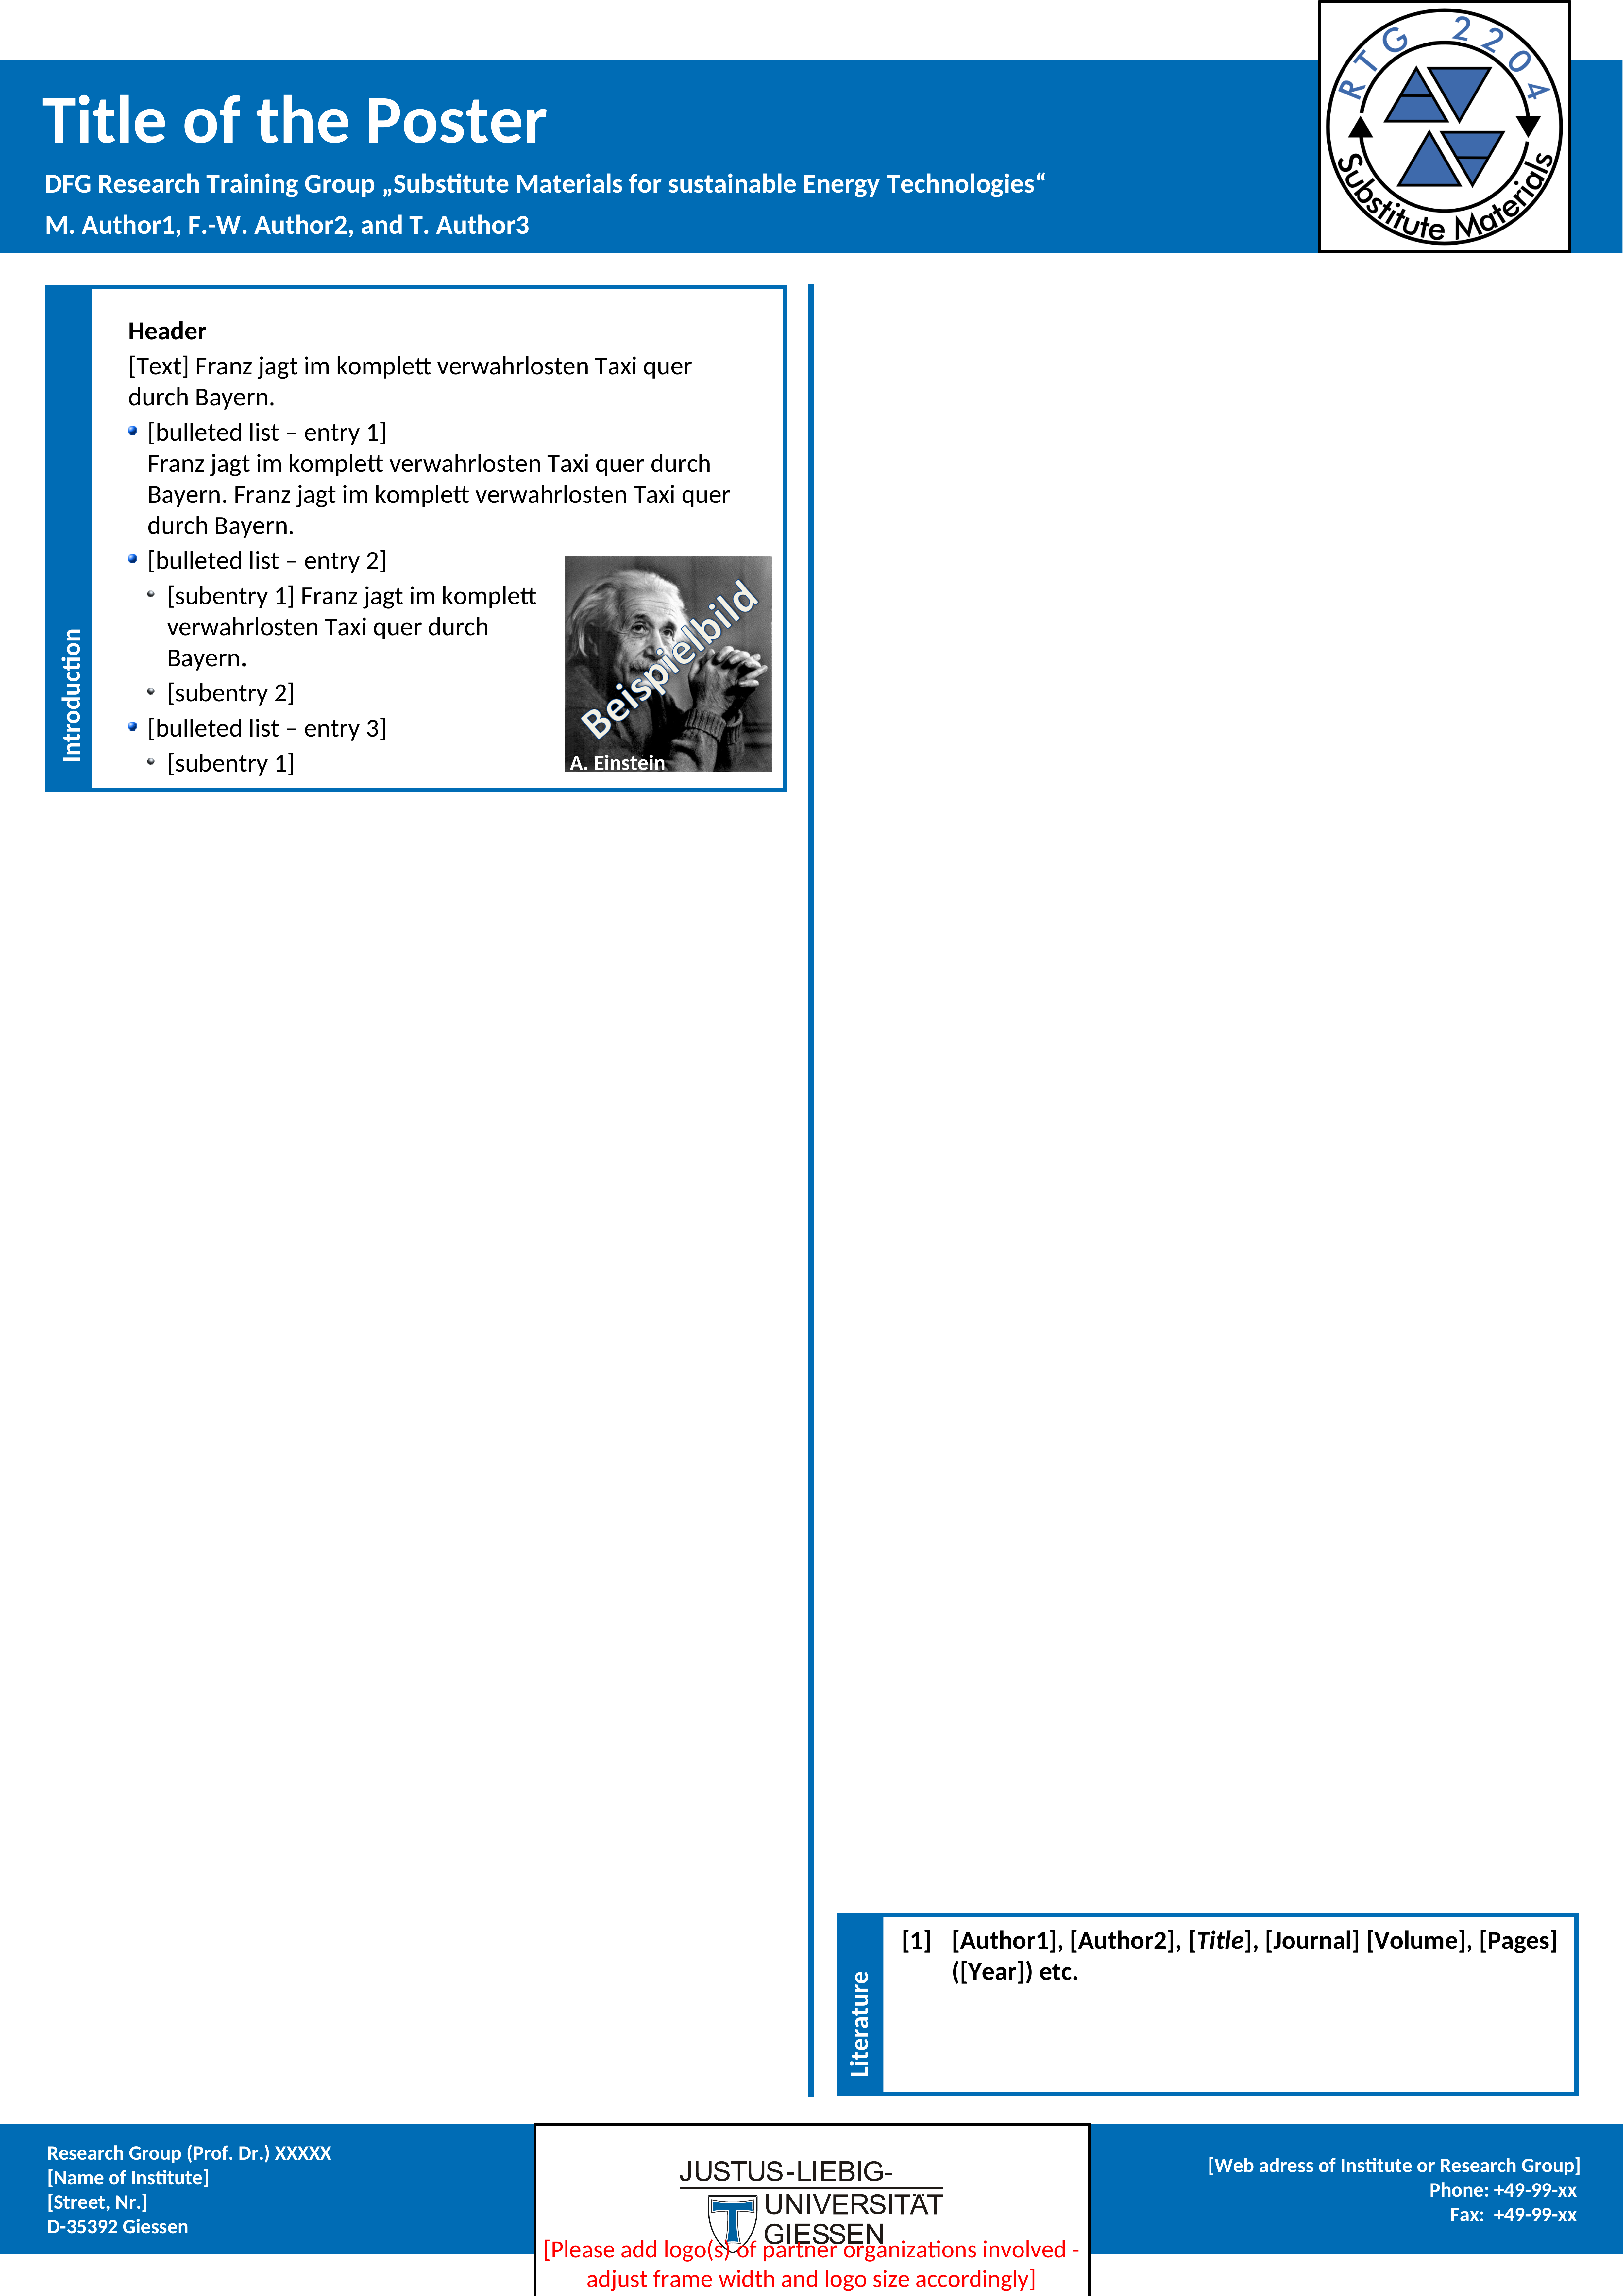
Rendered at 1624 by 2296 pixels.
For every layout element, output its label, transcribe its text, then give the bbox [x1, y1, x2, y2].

text_box Introduction [51, 623, 88, 768]
text_box Research Group (Prof. Dr.) XXXXX [Name of Institute] [Street, Nr.] D-35392 Giessen [42, 2137, 337, 2240]
text_box M. Author1, F.-W. Author2, and T. Author3 [40, 204, 535, 242]
text_box [47, 287, 92, 790]
text_box [Please add logo(s) of partner organizations involved - adjust frame width and logo size accordingly] [538, 2230, 1085, 2295]
picture [538, 538, 808, 791]
picture [128, 426, 137, 435]
picture [1321, 3, 1568, 251]
picture [676, 2157, 948, 2230]
picture [147, 688, 155, 695]
picture [128, 554, 137, 563]
text_box [838, 1915, 884, 2094]
text_box A. Einstein [565, 746, 673, 777]
picture [147, 590, 155, 597]
text_box Title of the Poster [37, 72, 553, 159]
picture [128, 722, 137, 731]
text_box DFG Research Training Group „Substitute Materials for sustainable Energy Technologies“ [40, 163, 1052, 201]
text_box [1571, 60, 1623, 253]
text_box [1] [897, 1920, 937, 1957]
picture [147, 758, 155, 765]
text_box [0, 2124, 1623, 2296]
text_box [0, 60, 1318, 253]
text_box Literature [840, 1966, 876, 2083]
text_box Header [Text] Franz jagt im komplett verwahrlosten Taxi quer durch Bayern. [bulleted list – entry 1] Franz jagt im komplett verwahrlosten Taxi quer durch Bayern. Franz jagt im komplett verwahrlosten Taxi quer durch Bayern. [bulleted list – entry 2] [subentry 1] Franz jagt im komplett verwahrlosten Taxi quer durch Bayern. [subentry 2] [bulleted list – entry 3] [subentry 1] [124, 311, 737, 780]
text_box [Web adress of Institute or Research Group] Phone: +49-99-xx Fax: +49-99-xx [1203, 2149, 1587, 2228]
text_box [Author1], [Author2], [Title], [Journal] [Volume], [Pages] ([Year]) etc. [947, 1920, 1564, 1988]
